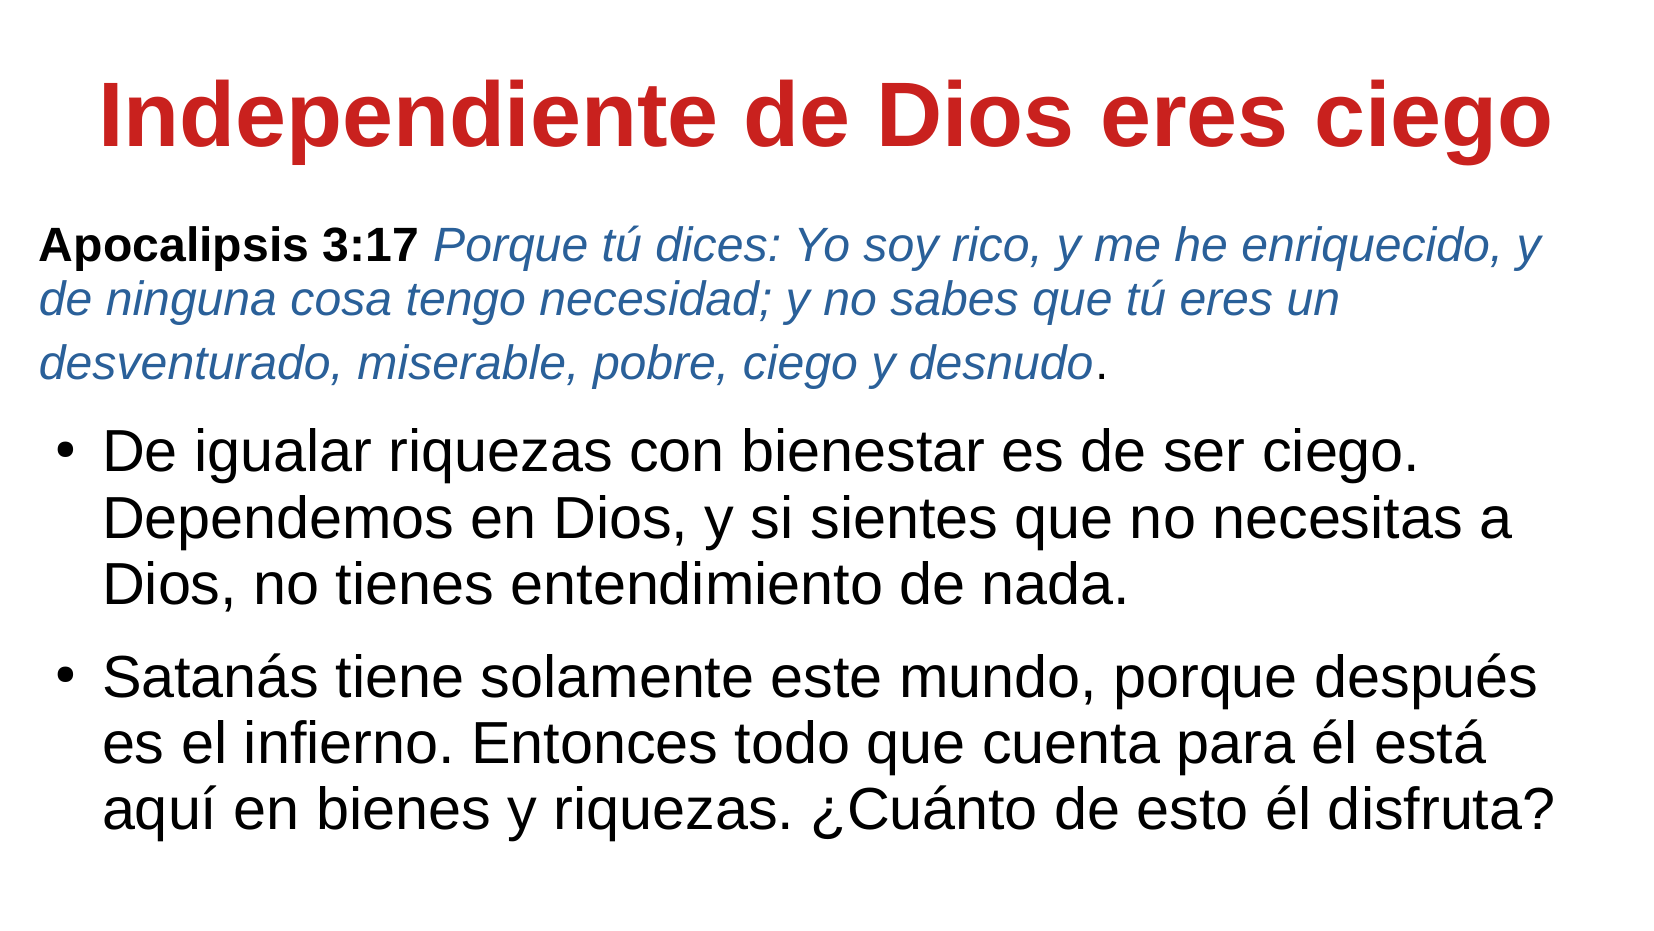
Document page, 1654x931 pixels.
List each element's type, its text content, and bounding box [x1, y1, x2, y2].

list Apocalipsis 3:17 Porque tú dices: Yo soy rico, y me he enriquecido, y de ninguna cosa tengo necesidad; y no sabes que tú eres un desventurado, miserable, pobre, ciego y desnudo. De igualar riquezas con bienestar es de ser ciego. Dependemos en Dios, y si sientes que no necesitas a Dios, no tienes entendimiento de nada. Satanás tiene solamente este mundo, porque después es el infierno. Entonces todo que cuenta para él está aquí en bienes y riquezas. ¿Cuánto de esto él disfruta? [39, 217, 1571, 864]
title Independiente de Dios eres ciego [82, 37, 1571, 193]
